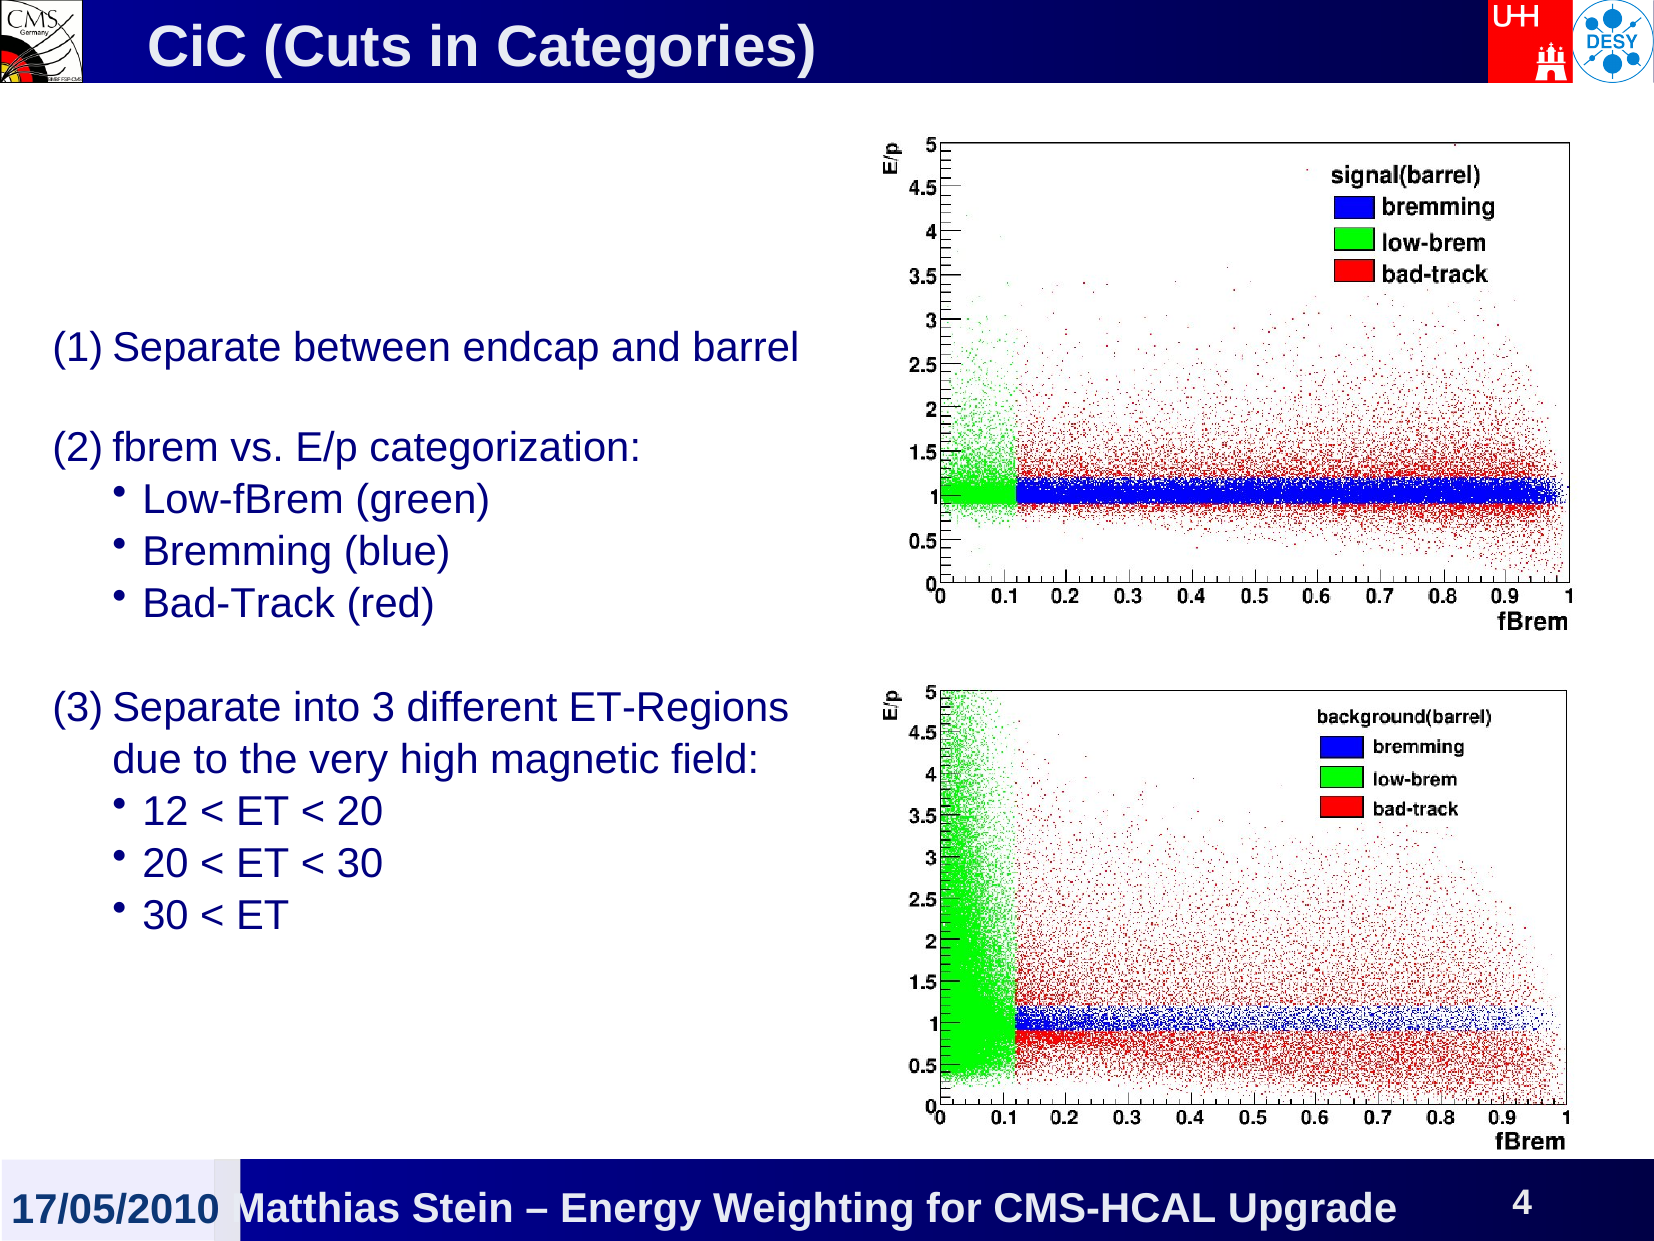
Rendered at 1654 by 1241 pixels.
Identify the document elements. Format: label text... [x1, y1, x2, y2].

picture [862, 86, 1648, 1157]
title CiC (Cuts in Categories) [147, 4, 1477, 78]
picture [1488, 0, 1654, 83]
text_box Separate between endcap and barrel fbrem vs. E/p categorization: Low-fBrem (green) Bremming (blue) Bad-Track (red) Separate into 3 different ET-Regions due to the very high magnetic field: 12 < ET < 20 20 < ET < 30 30 < ET [37, 262, 862, 996]
picture [0, 0, 83, 83]
